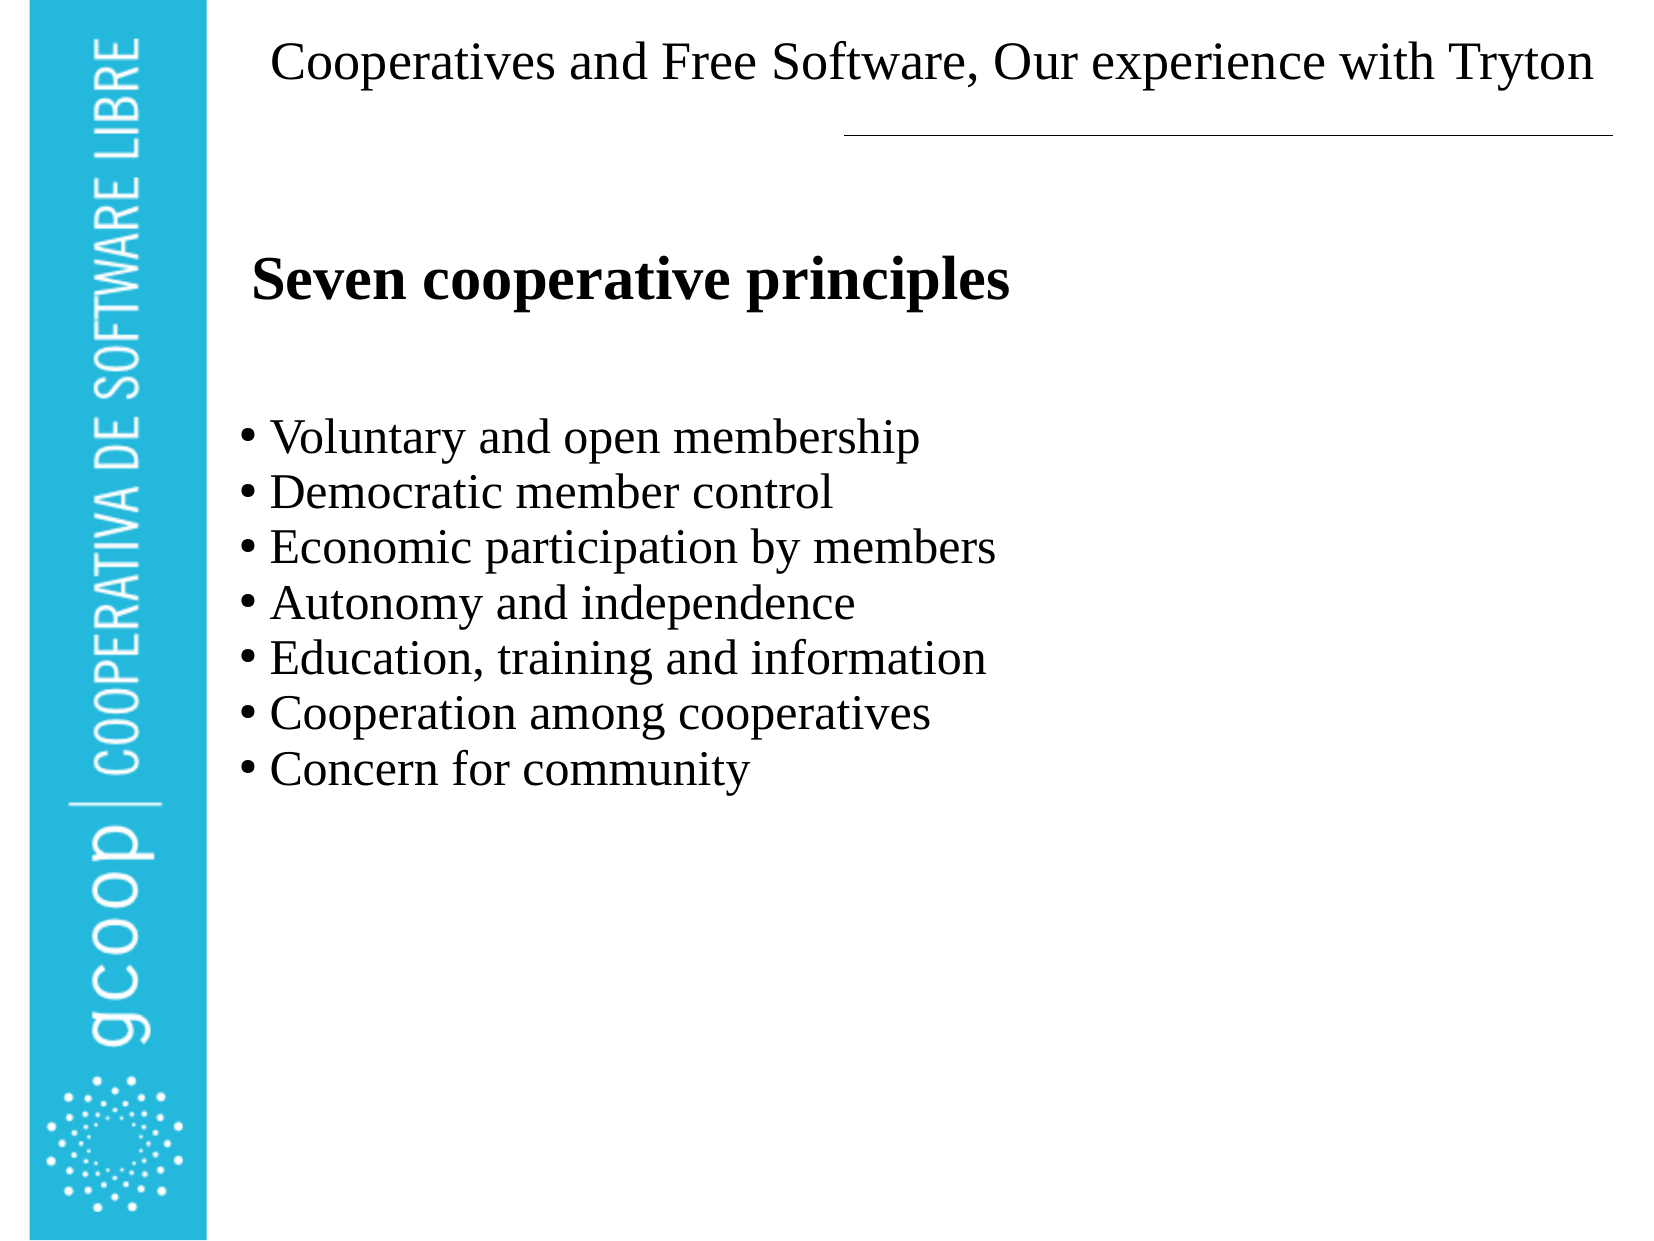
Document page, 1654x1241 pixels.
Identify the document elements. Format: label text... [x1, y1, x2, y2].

text_box [29, 0, 207, 1241]
text_box Cooperatives and Free Software, Our experience with Tryton [242, 23, 1654, 104]
text_box Voluntary and open membership Democratic member control Economic participation by members Autonomy and independence Education, training and information Cooperation among cooperatives Concern for community [224, 401, 1595, 901]
text_box Seven cooperative principles [236, 236, 1182, 333]
picture [46, 38, 183, 1212]
